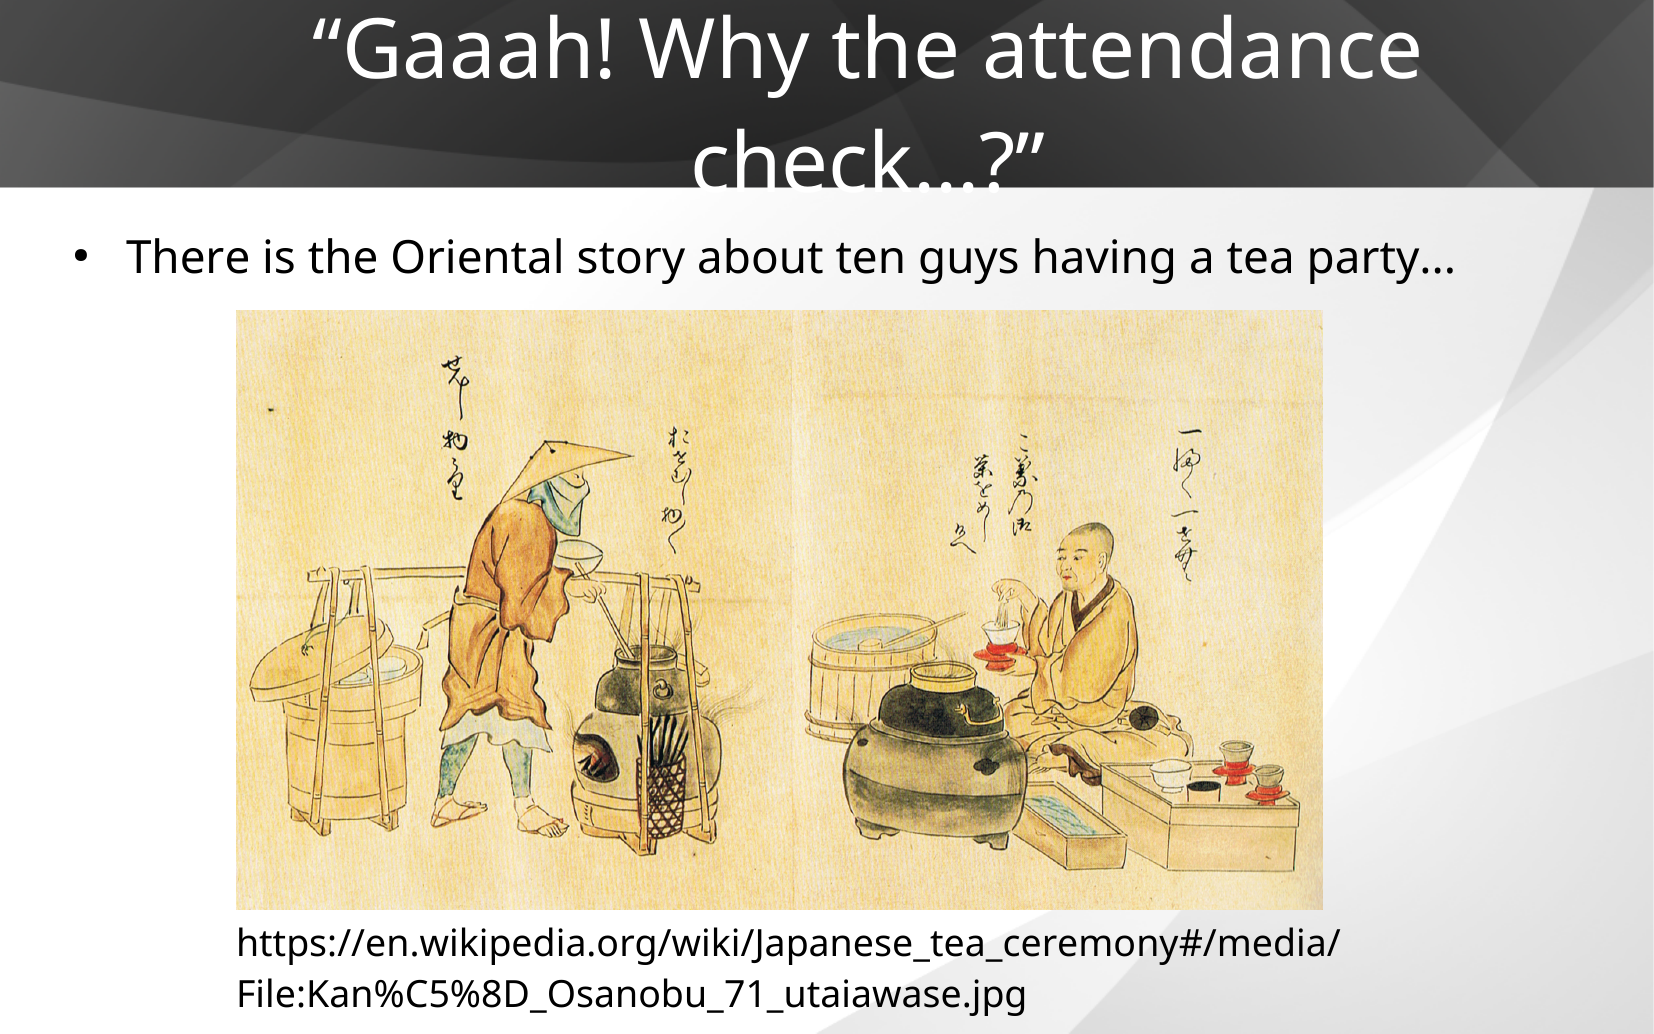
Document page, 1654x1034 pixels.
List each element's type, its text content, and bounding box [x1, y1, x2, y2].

picture [0, 0, 1654, 1034]
text_box https://en.wikipedia.org/wiki/Japanese_tea_ceremony#/media/File:Kan%C5%8D_Osanobu_71_utaiawase.jpg [221, 909, 1418, 1024]
list There is the Oriental story about ten guys having a tea party... [37, 225, 1651, 342]
title “Gaaah! Why the attendance check...?” [124, 0, 1613, 208]
